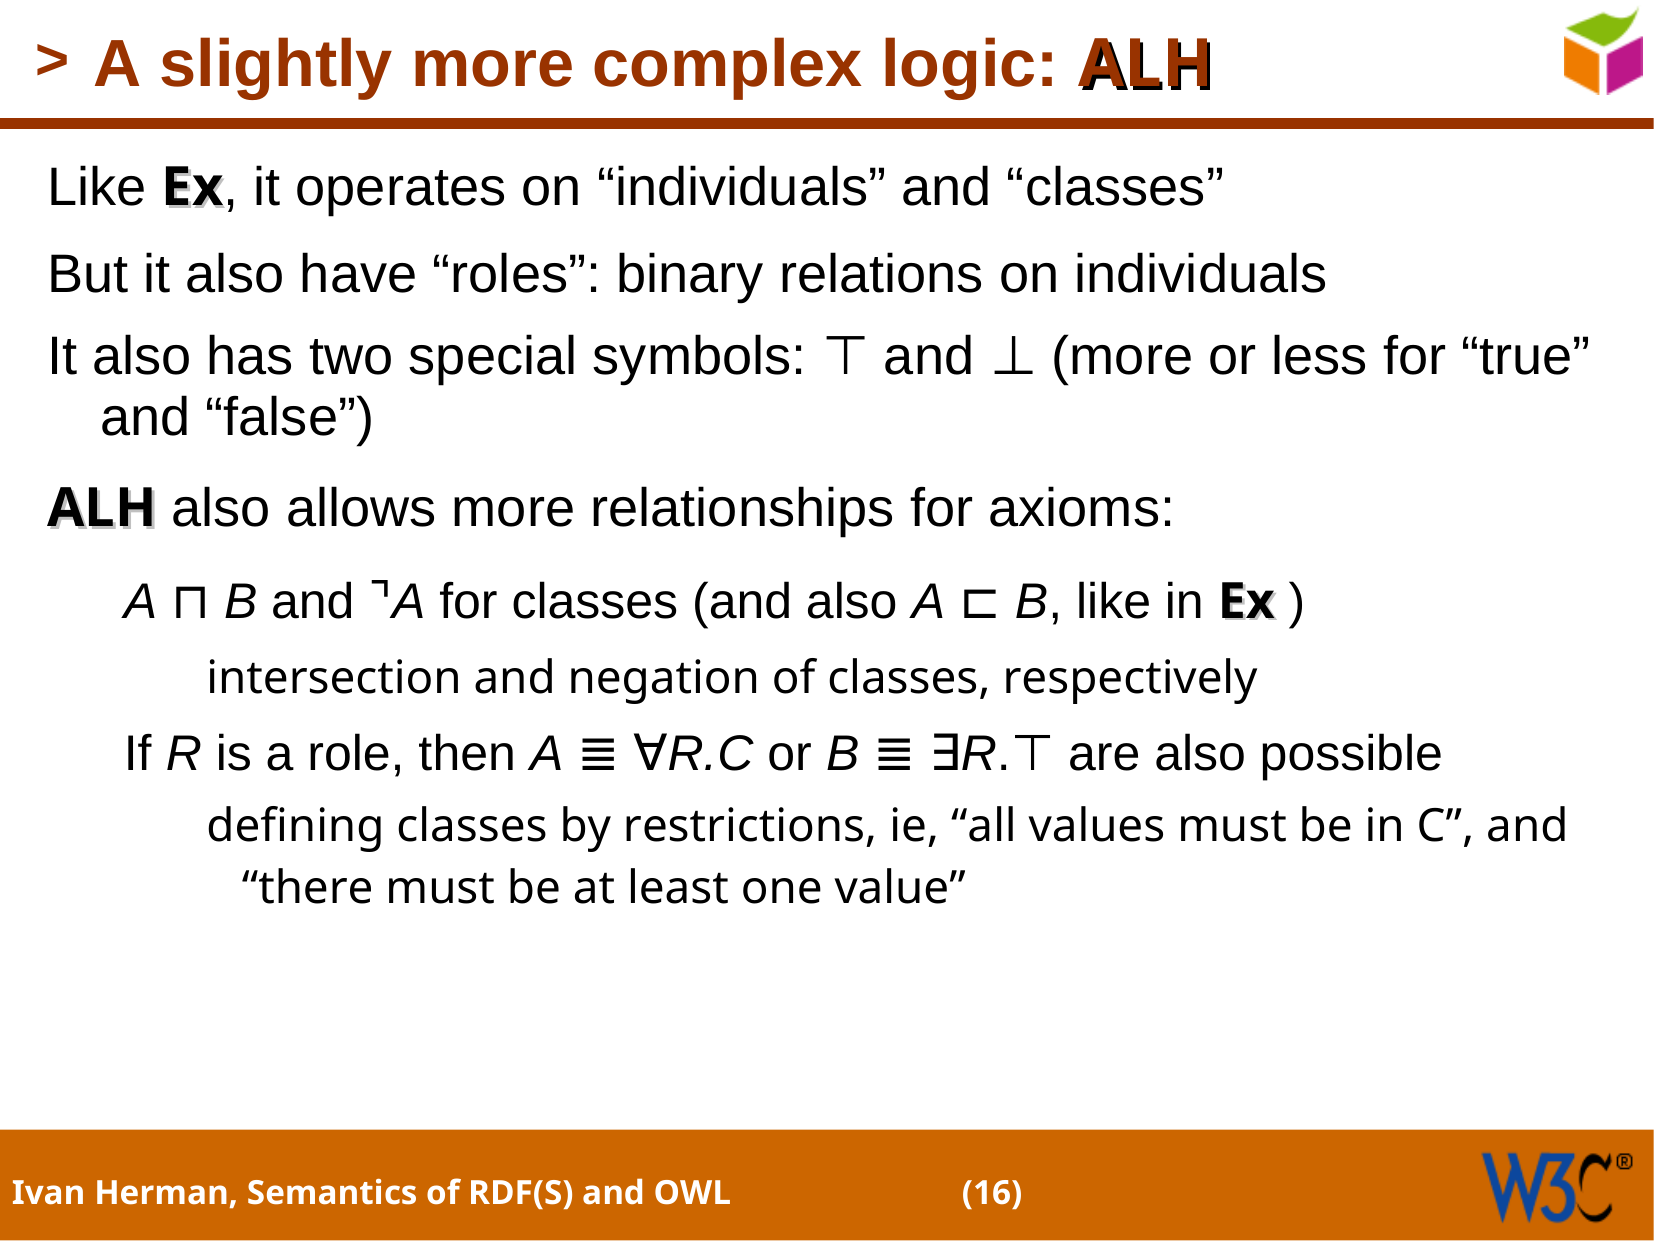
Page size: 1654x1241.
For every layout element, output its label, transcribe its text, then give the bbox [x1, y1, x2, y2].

picture [1564, 5, 1643, 95]
list Like Ex, it operates on “individuals” and “classes” But it also have “roles”: binary relations on individuals It also has two special symbols: ⊤ and ⊥ (more or less for “true” and “false”) ALH also allows more relationships for axioms: A ⊓ B and ⌝A for classes (and also A ⊏ B, like in Ex ) intersection and negation of classes, respectively If R is a role, then A ≣ ∀R.C or B ≣ ∃R.⊤ are also possible defining classes by restrictions, ie, “all values must be in C”, and “there must be at least one value” [29, 147, 1624, 1119]
title A slightly more complex logic: ALH [93, 7, 1493, 111]
picture [1477, 1149, 1639, 1228]
